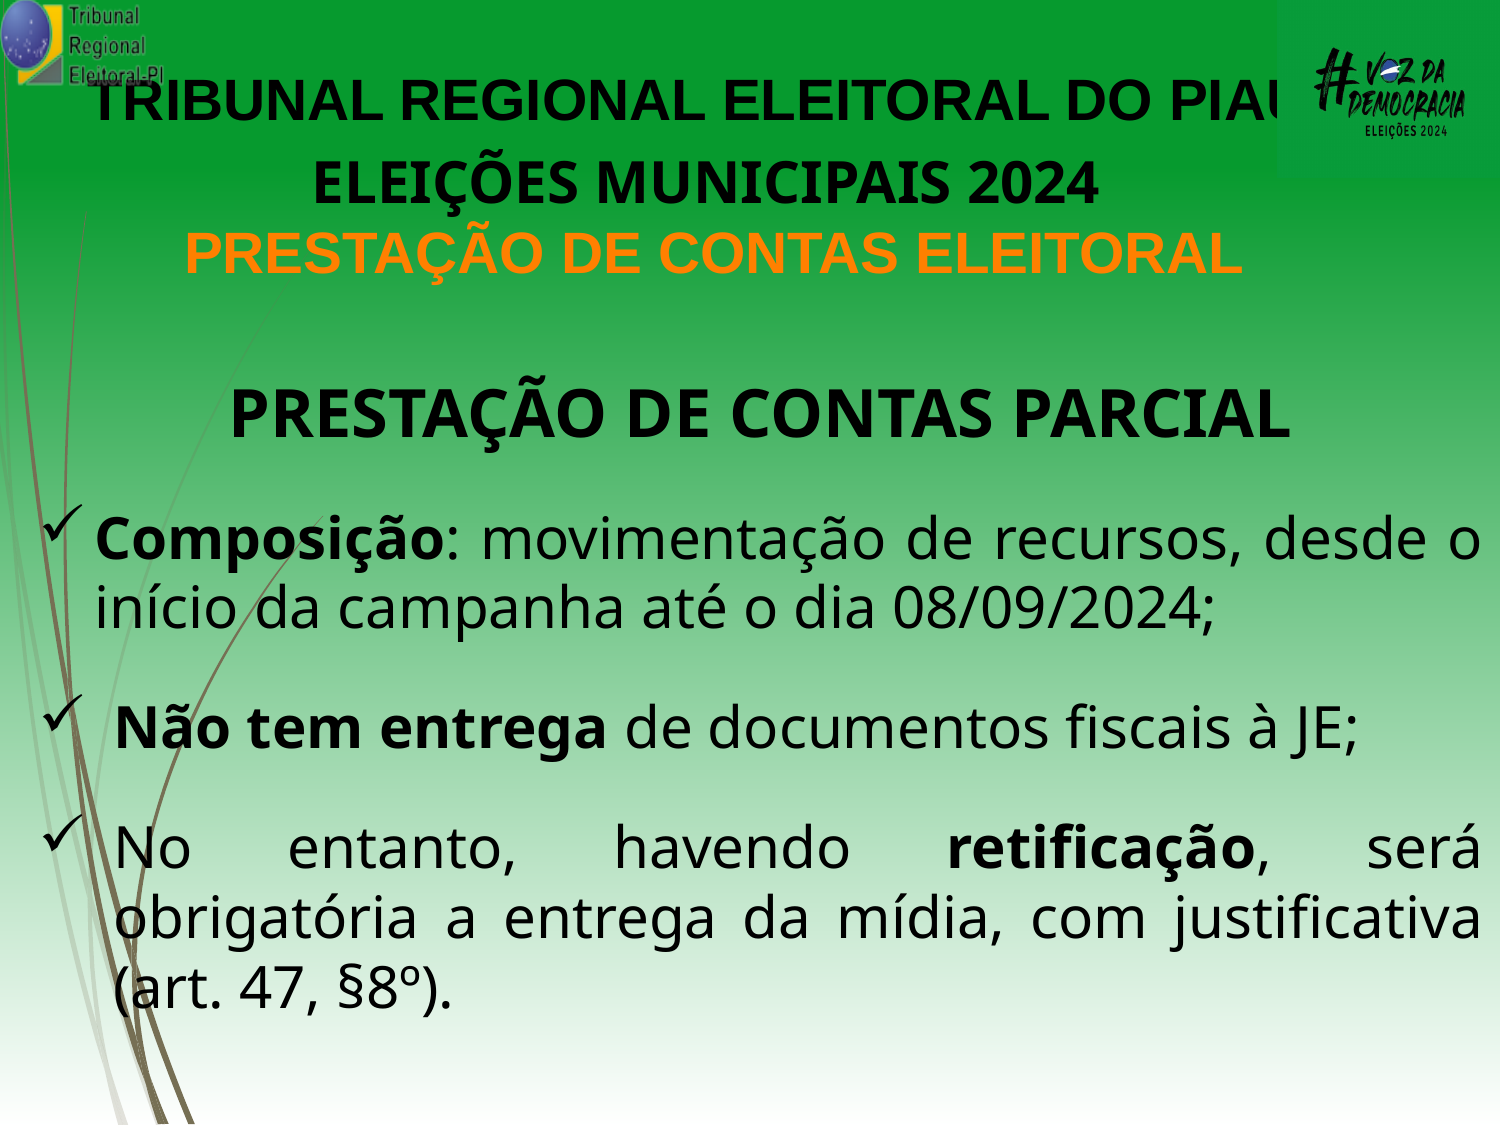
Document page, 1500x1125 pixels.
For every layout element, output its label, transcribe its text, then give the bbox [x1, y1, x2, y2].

picture [1277, 0, 1500, 178]
text_box TRIBUNAL REGIONAL ELEITORAL DO PIAUÍ ELEIÇÕES MUNICIPAIS 2024 PRESTAÇÃO DE CONTAS ELEITORAL [0, 55, 1472, 563]
picture [0, 0, 178, 94]
text_box PRESTAÇÃO DE CONTAS PARCIAL Composição: movimentação de recursos, desde o início da campanha até o dia 08/09/2024; Não tem entrega de documentos fiscais à JE; No entanto, havendo retificação, será obrigatória a entrega da mídia, com justificativa (art. 47, §8º). [23, 283, 1498, 1099]
